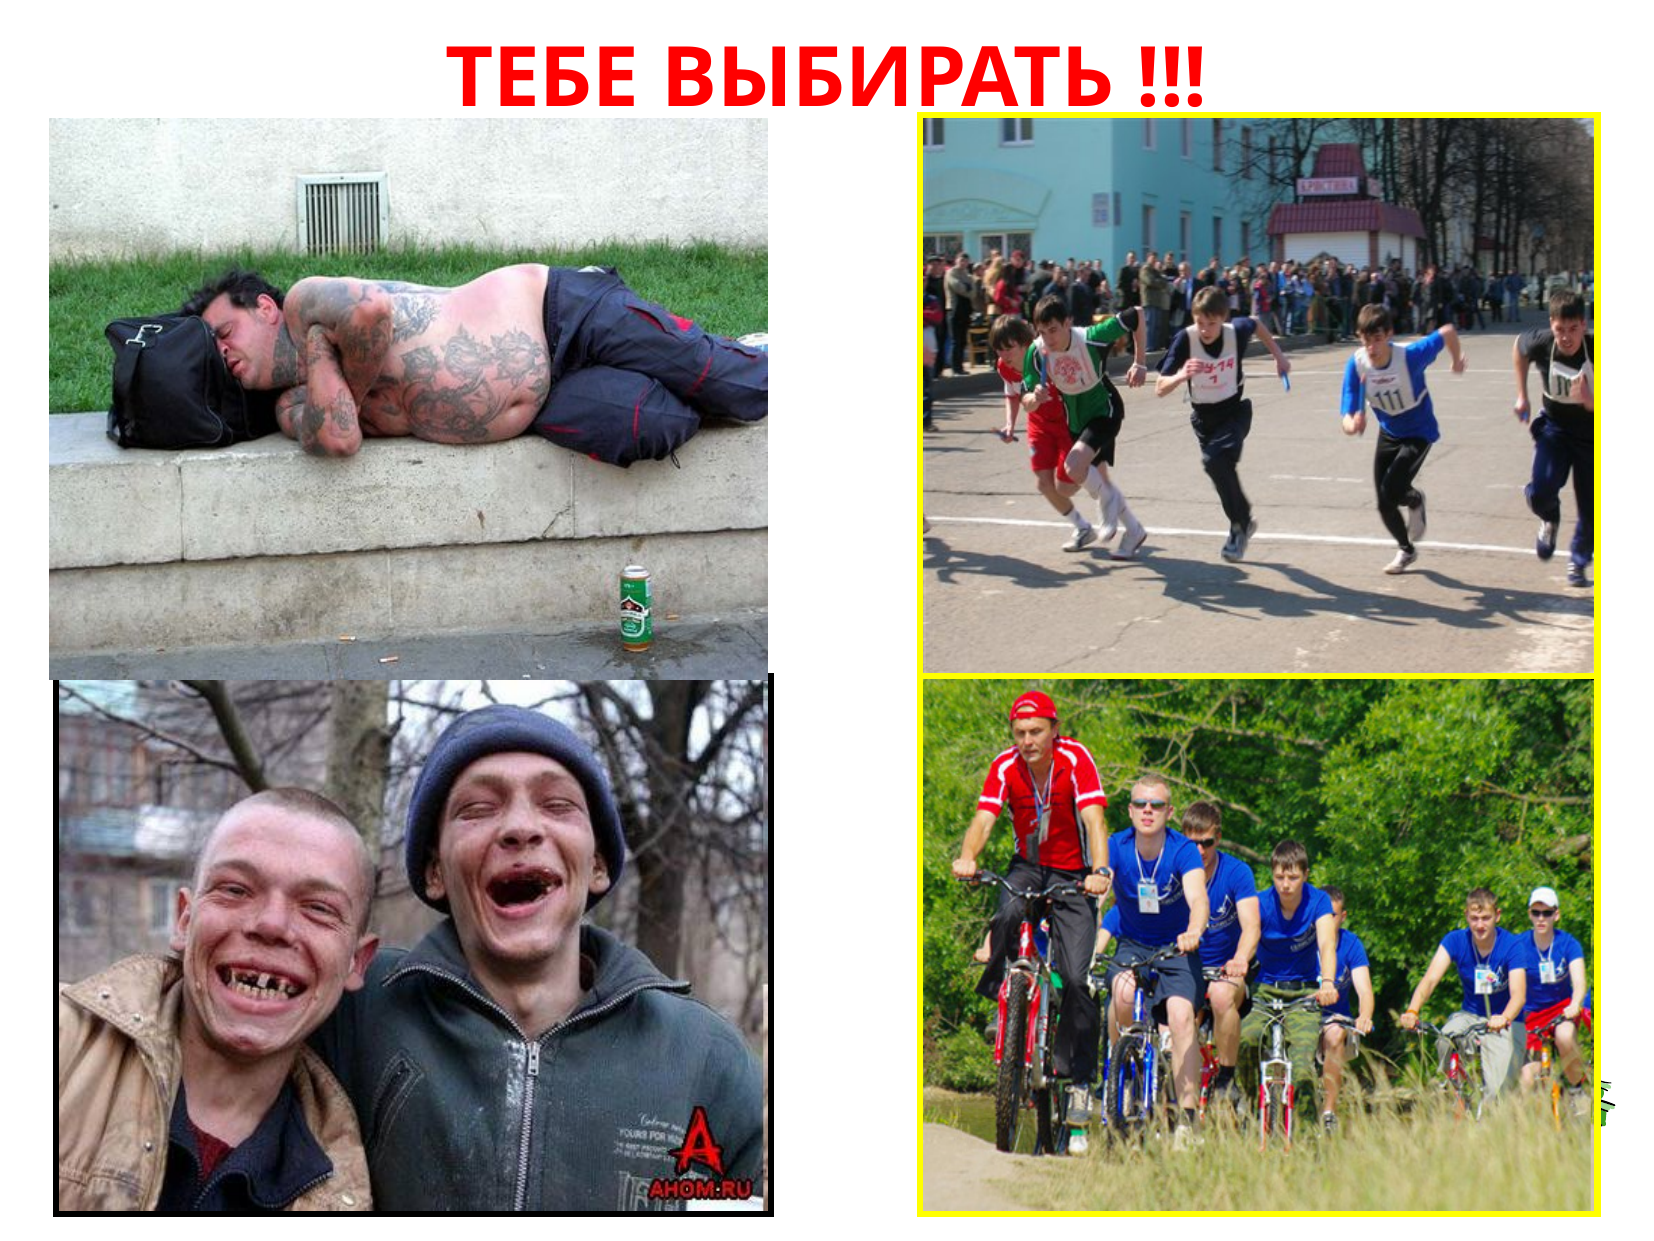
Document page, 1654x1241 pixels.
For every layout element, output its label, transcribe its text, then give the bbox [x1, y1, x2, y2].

picture [923, 679, 1595, 1211]
picture [59, 680, 768, 1211]
text_box [49, 118, 768, 680]
title ТЕБЕ ВЫБИРАТЬ !!! [82, 0, 1571, 148]
picture [923, 118, 1595, 673]
